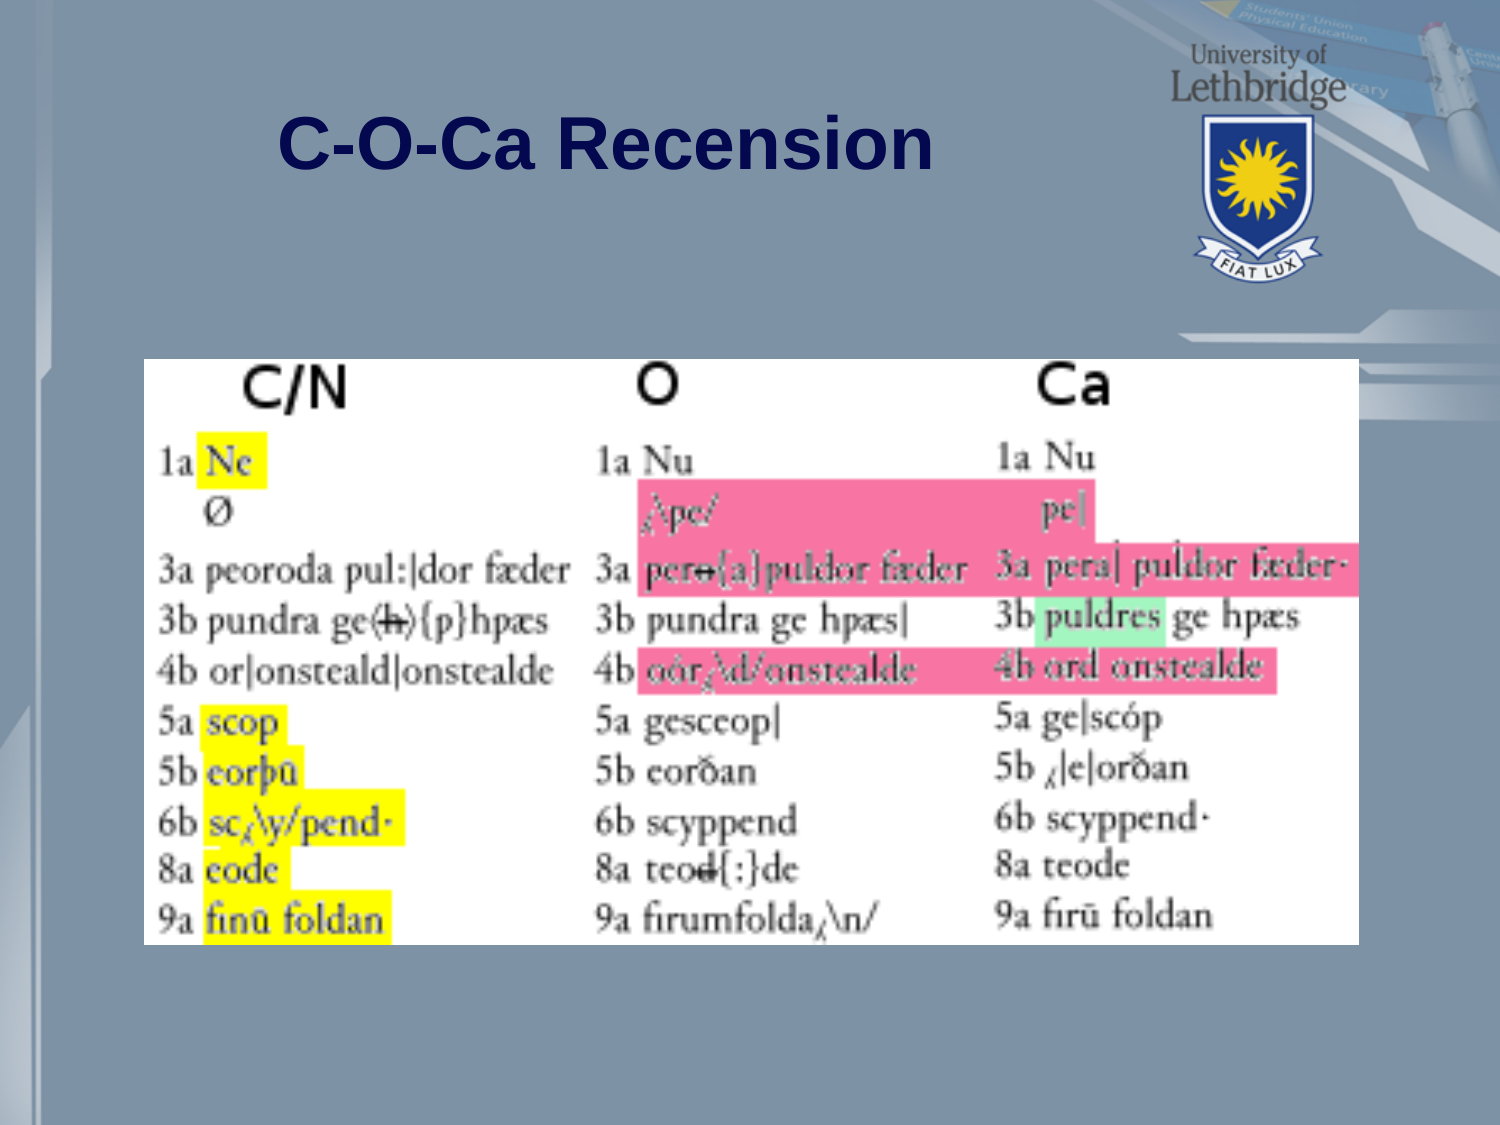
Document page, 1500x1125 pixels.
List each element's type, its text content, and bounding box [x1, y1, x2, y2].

picture [0, 0, 1500, 1125]
title C-O-Ca Recension [75, 53, 1138, 235]
